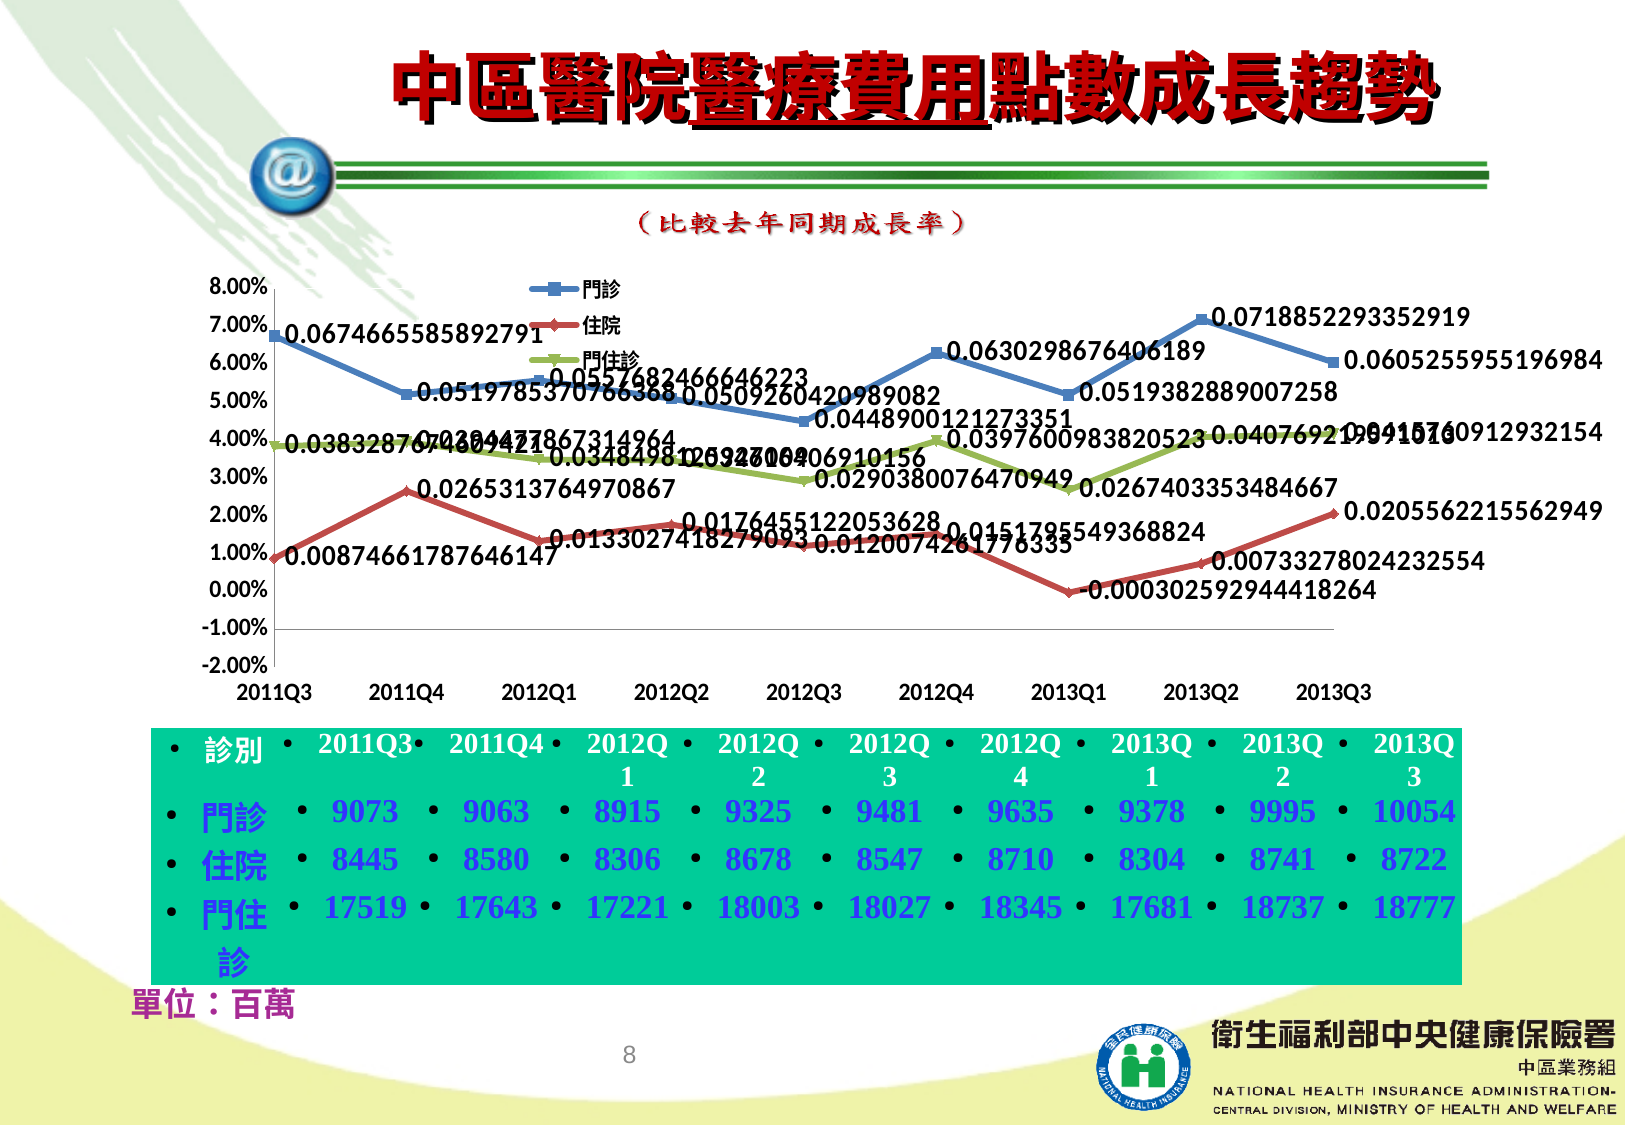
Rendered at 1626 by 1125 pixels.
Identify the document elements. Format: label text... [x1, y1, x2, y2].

table_cell 住院 [151, 840, 282, 889]
table_cell 17643 [413, 889, 544, 976]
title 中區醫院醫療費用點數成長趨勢 [292, 31, 1534, 138]
table_cell 9481 [807, 792, 938, 840]
table_header 2013Q2 [1200, 728, 1331, 792]
table_cell 門住診 [151, 889, 282, 976]
table_cell 8741 [1200, 840, 1331, 889]
chart [174, 267, 1604, 717]
table_cell 18737 [1200, 889, 1331, 985]
table_header 2013Q1 [1069, 728, 1200, 792]
table_cell 17519 [282, 889, 413, 976]
table_cell 8915 [544, 792, 675, 840]
table_header 2011Q3 [282, 728, 413, 792]
table_cell 8306 [544, 840, 675, 889]
table_cell 9073 [282, 792, 413, 840]
table_cell 門診 [151, 792, 282, 840]
table_cell 9325 [675, 792, 807, 840]
table_cell 18027 [807, 889, 938, 985]
table_header 診別 [151, 728, 282, 792]
table_header 2012Q2 [675, 728, 807, 792]
table_header 2011Q4 [413, 728, 544, 792]
table_cell 8304 [1069, 840, 1200, 889]
text_box 單位：百萬 [115, 976, 648, 1032]
table_cell 8580 [413, 840, 544, 889]
table_cell 10054 [1331, 792, 1462, 840]
table_header 2013Q3 [1331, 728, 1462, 792]
table_cell 8547 [807, 840, 938, 889]
table_cell 18345 [938, 889, 1069, 985]
table_header 2012Q3 [807, 728, 938, 792]
text_box [607, 1023, 987, 1084]
picture [600, 196, 1002, 241]
table_cell 9378 [1069, 792, 1200, 840]
table_header 2012Q4 [938, 728, 1069, 792]
table_cell 9635 [938, 792, 1069, 840]
table_cell 17221 [544, 889, 675, 985]
table_cell 18003 [675, 889, 807, 985]
table_cell 18777 [1331, 889, 1462, 985]
table_cell 8678 [675, 840, 807, 889]
table_cell 9995 [1200, 792, 1331, 840]
table_cell 8710 [938, 840, 1069, 889]
table_cell 8722 [1331, 840, 1462, 889]
table_cell 9063 [413, 792, 544, 840]
table_cell 17681 [1069, 889, 1200, 985]
table_header 2012Q1 [544, 728, 675, 792]
table_cell 8445 [282, 840, 413, 889]
